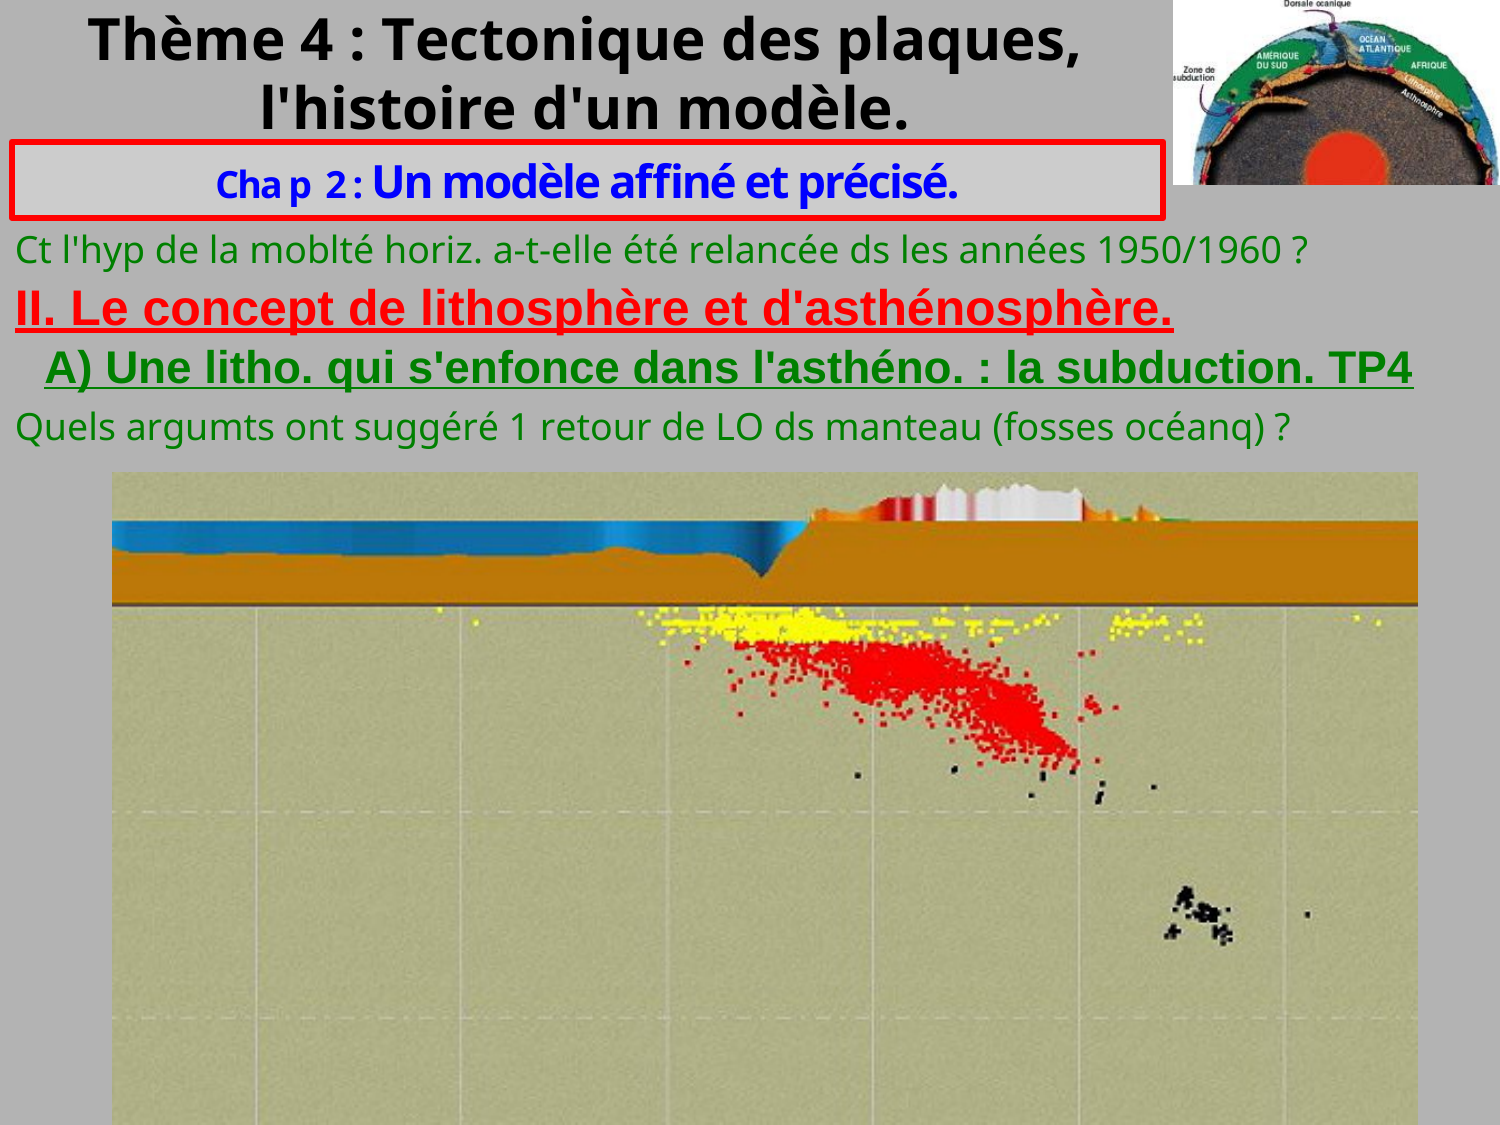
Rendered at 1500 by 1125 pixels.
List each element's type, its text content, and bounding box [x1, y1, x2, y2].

text_box II. Le concept de lithosphère et d'asthénosphère. [0, 279, 1418, 343]
picture [1173, 0, 1500, 185]
text_box Ct l'hyp de la moblté horiz. a-t-elle été relancée ds les années 1950/1960 ? [0, 218, 1500, 279]
text_box Quels argumts ont suggéré 1 retour de LO ds manteau (fosses océanq) ? [0, 395, 1500, 456]
picture [112, 472, 1418, 1125]
text_box Cha p 2 : Un modèle affiné et précisé. [11, 141, 1164, 218]
text_box Thème 4 : Tectonique des plaques, l'histoire d'un modèle. [0, 0, 1173, 150]
text_box A) Une litho. qui s'enfonce dans l'asthéno. : la subduction. TP4 [29, 330, 1500, 401]
